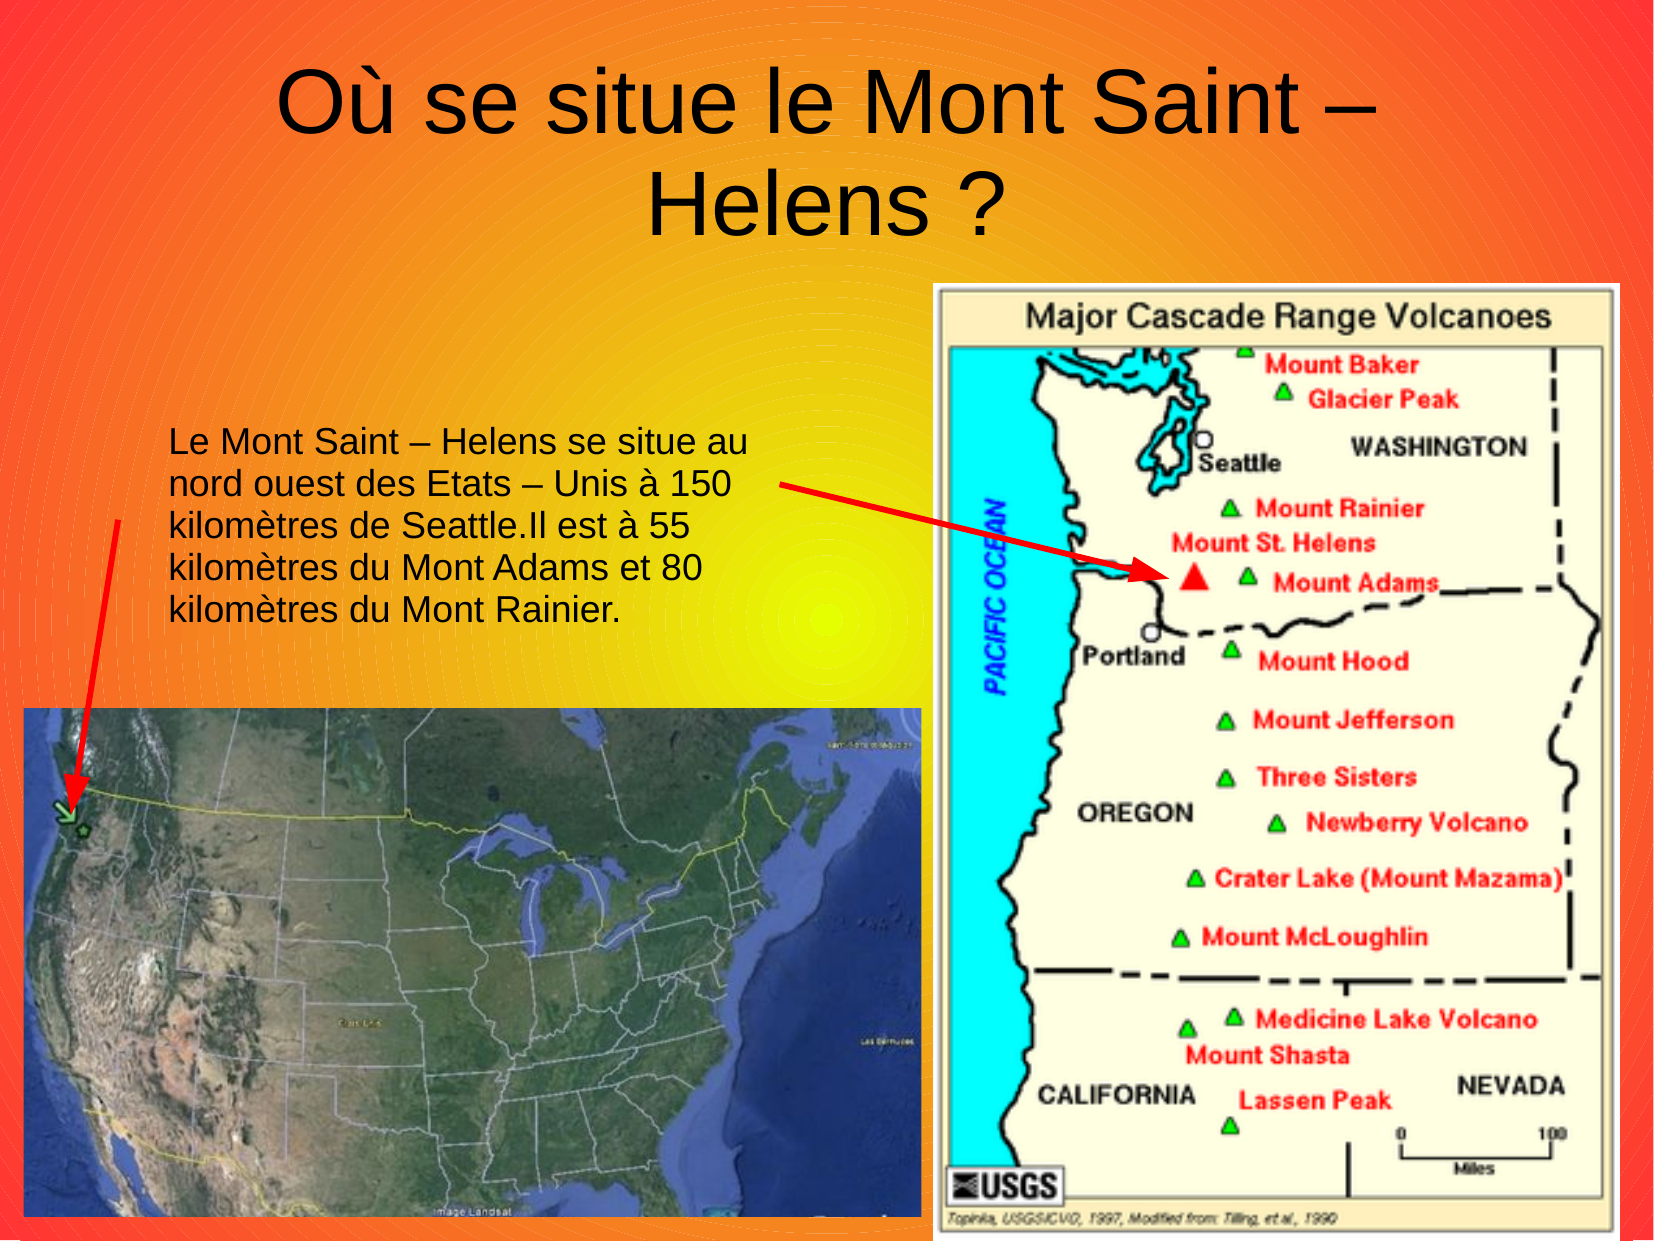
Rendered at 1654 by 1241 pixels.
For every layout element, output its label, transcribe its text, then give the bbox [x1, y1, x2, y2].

picture [933, 283, 1620, 1241]
title Où se situe le Mont Saint – Helens ? [82, 49, 1571, 257]
text_box Le Mont Saint – Helens se situe au nord ouest des Etats – Unis à 150 kilomètres de Seattle.Il est à 55 kilomètres du Mont Adams et 80 kilomètres du Mont Rainier. [153, 413, 815, 639]
text_box [23, 708, 922, 1217]
